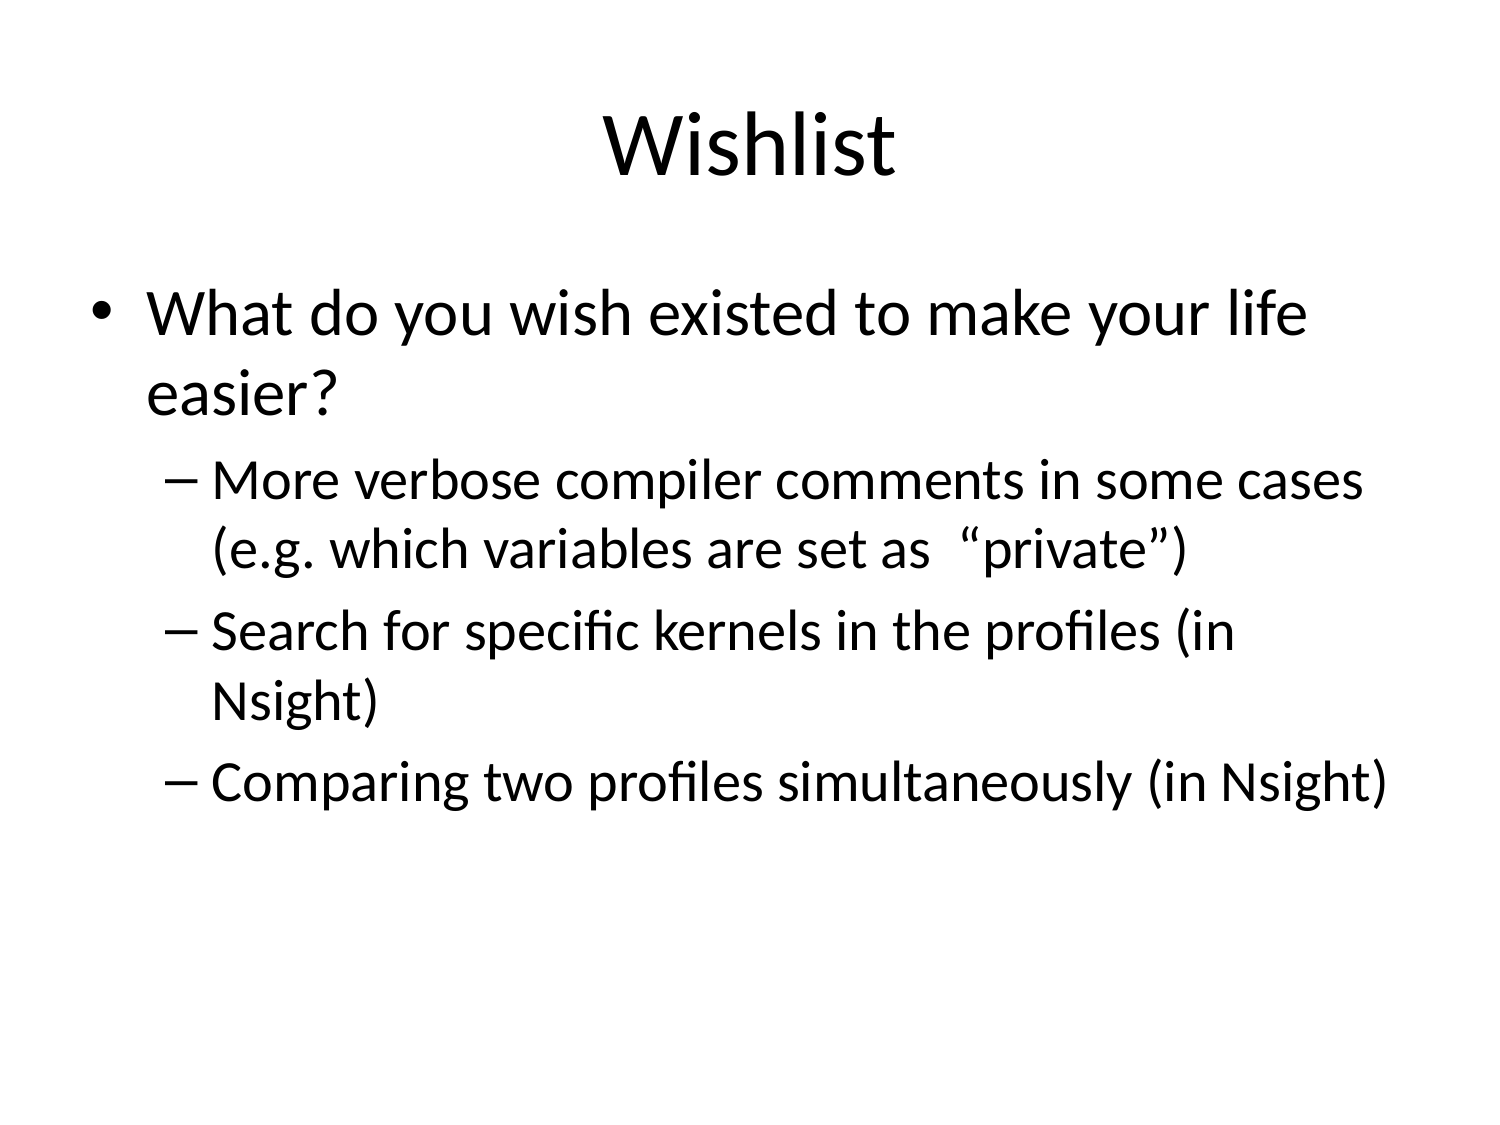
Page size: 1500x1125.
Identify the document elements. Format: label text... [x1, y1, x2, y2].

list What do you wish existed to make your life easier? More verbose compiler comments in some cases (e.g. which variables are set as “private”) Search for specific kernels in the profiles (in Nsight) Comparing two profiles simultaneously (in Nsight) [75, 261, 1425, 1004]
title Wishlist [75, 45, 1425, 233]
